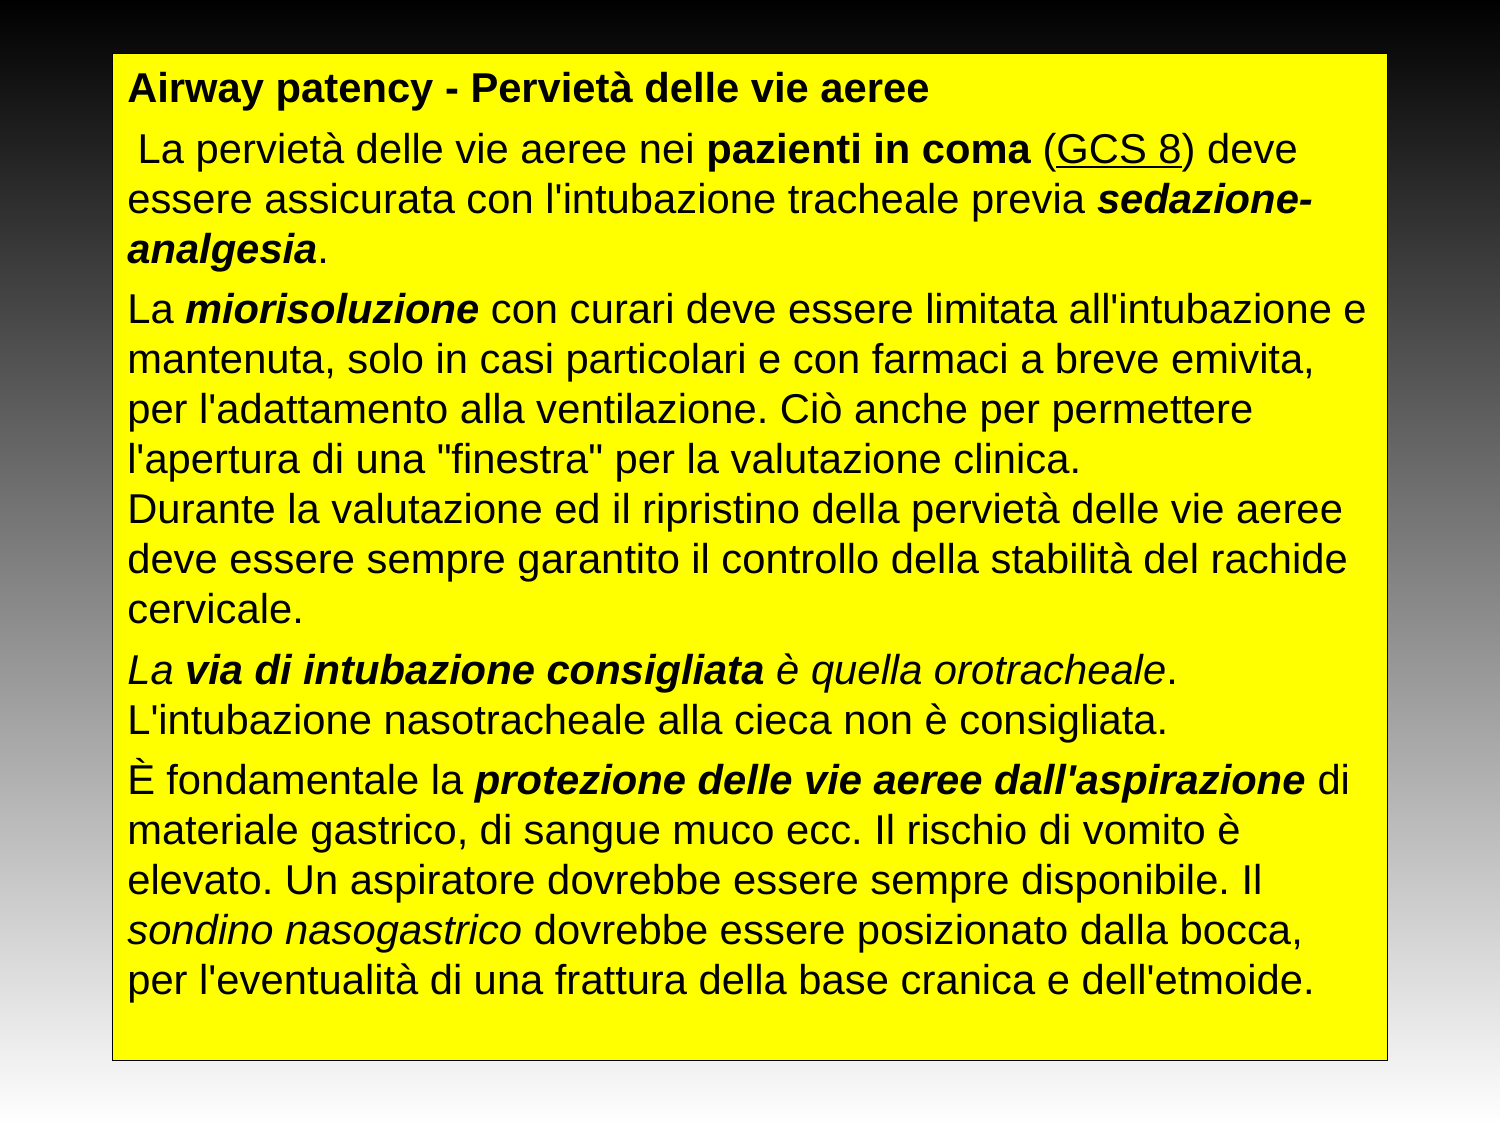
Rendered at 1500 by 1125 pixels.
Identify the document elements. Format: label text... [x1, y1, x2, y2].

text_box Airway patency - Pervietà delle vie aeree La pervietà delle vie aeree nei pazienti in coma (GCS 8) deve essere assicurata con l'intubazione tracheale previa sedazione-analgesia. La miorisoluzione con curari deve essere limitata all'intubazione e mantenuta, solo in casi particolari e con farmaci a breve emivita, per l'adattamento alla ventilazione. Ciò anche per permettere l'apertura di una "finestra" per la valutazione clinica. Durante la valutazione ed il ripristino della pervietà delle vie aeree deve essere sempre garantito il controllo della stabilità del rachide cervicale. La via di intubazione consigliata è quella orotracheale. L'intubazione nasotracheale alla cieca non è consigliata. È fondamentale la protezione delle vie aeree dall'aspirazione di materiale gastrico, di sangue muco ecc. Il rischio di vomito è elevato. Un aspiratore dovrebbe essere sempre disponibile. Il sondino nasogastrico dovrebbe essere posizionato dalla bocca, per l'eventualità di una frattura della base cranica e dell'etmoide. [112, 53, 1388, 1061]
